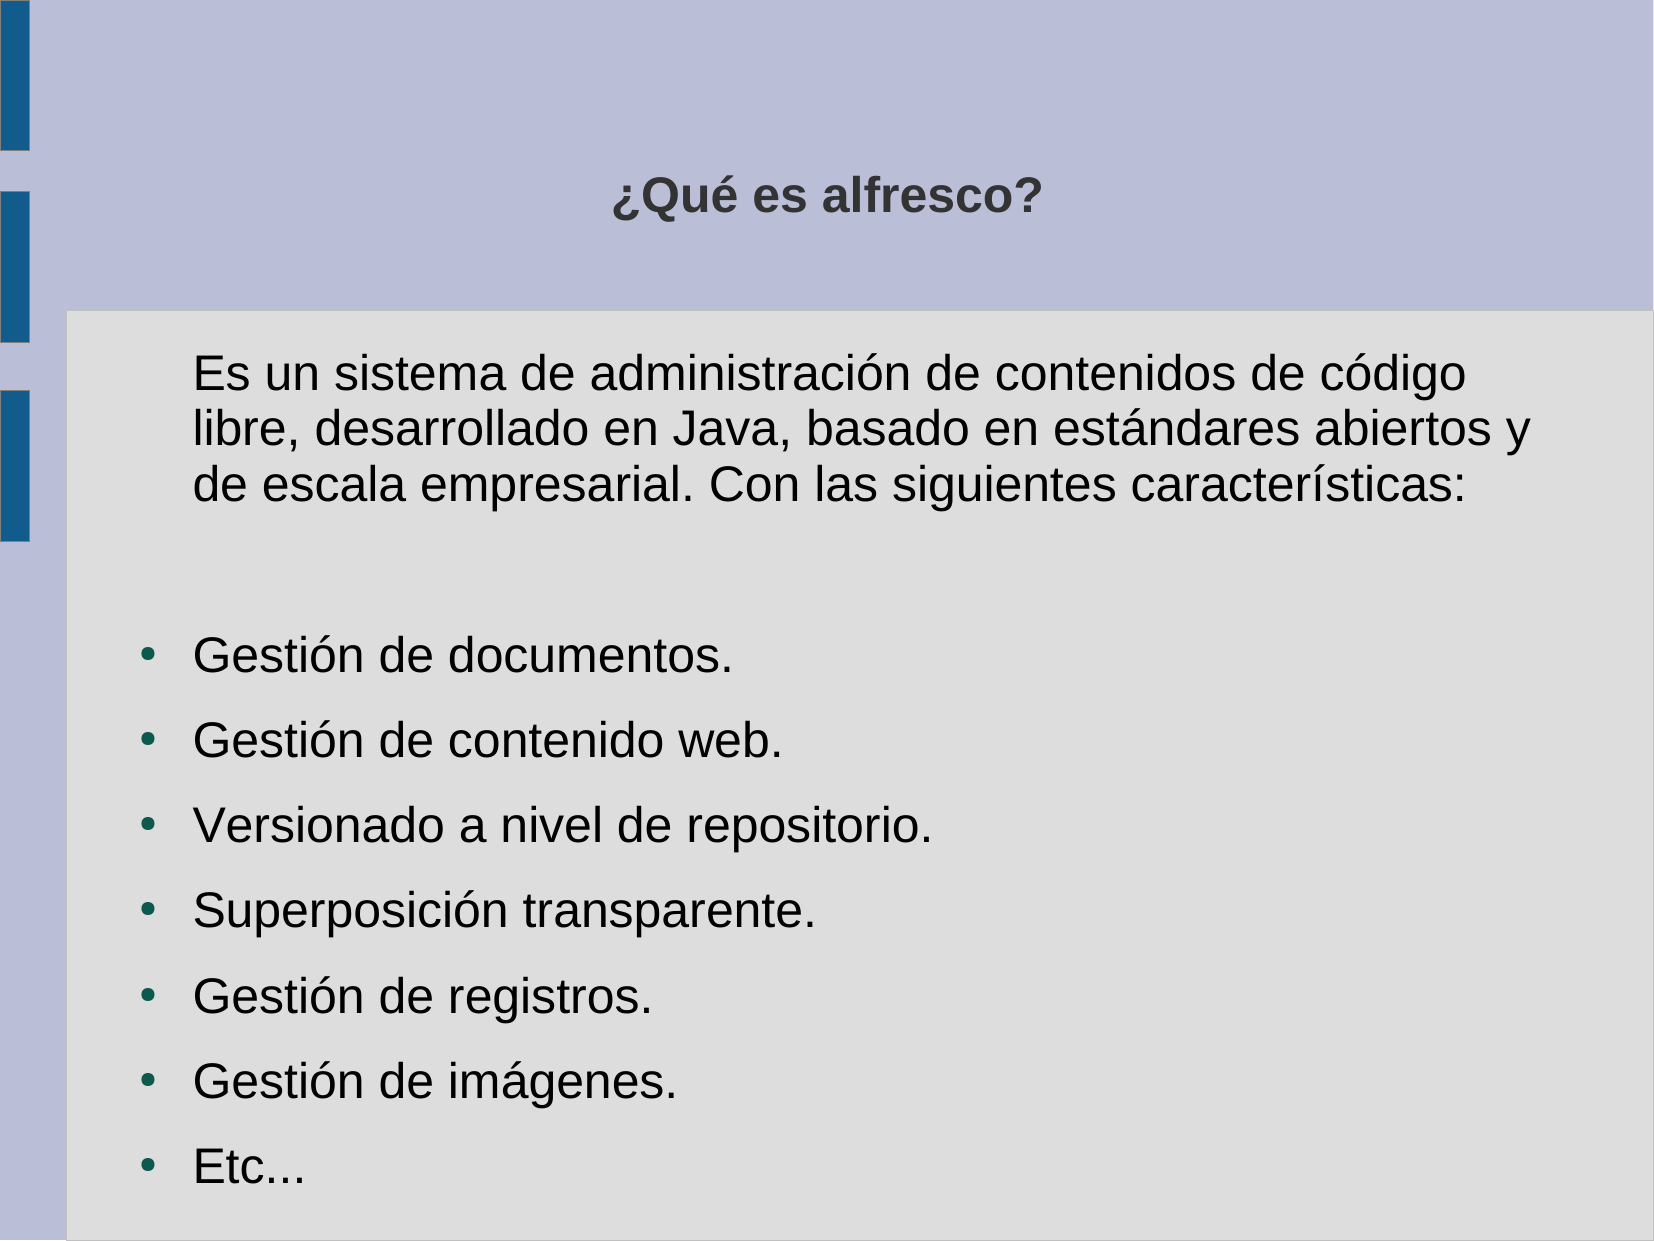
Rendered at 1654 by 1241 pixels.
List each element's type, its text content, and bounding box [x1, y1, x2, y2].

list Es un sistema de administración de contenidos de código libre, desarrollado en Java, basado en estándares abiertos y de escala empresarial. Con las siguientes características: Gestión de documentos. Gestión de contenido web. Versionado a nivel de repositorio. Superposición transparente. Gestión de registros. Gestión de imágenes. Etc... [121, 344, 1534, 1195]
title ¿Qué es alfresco? [121, 91, 1534, 299]
